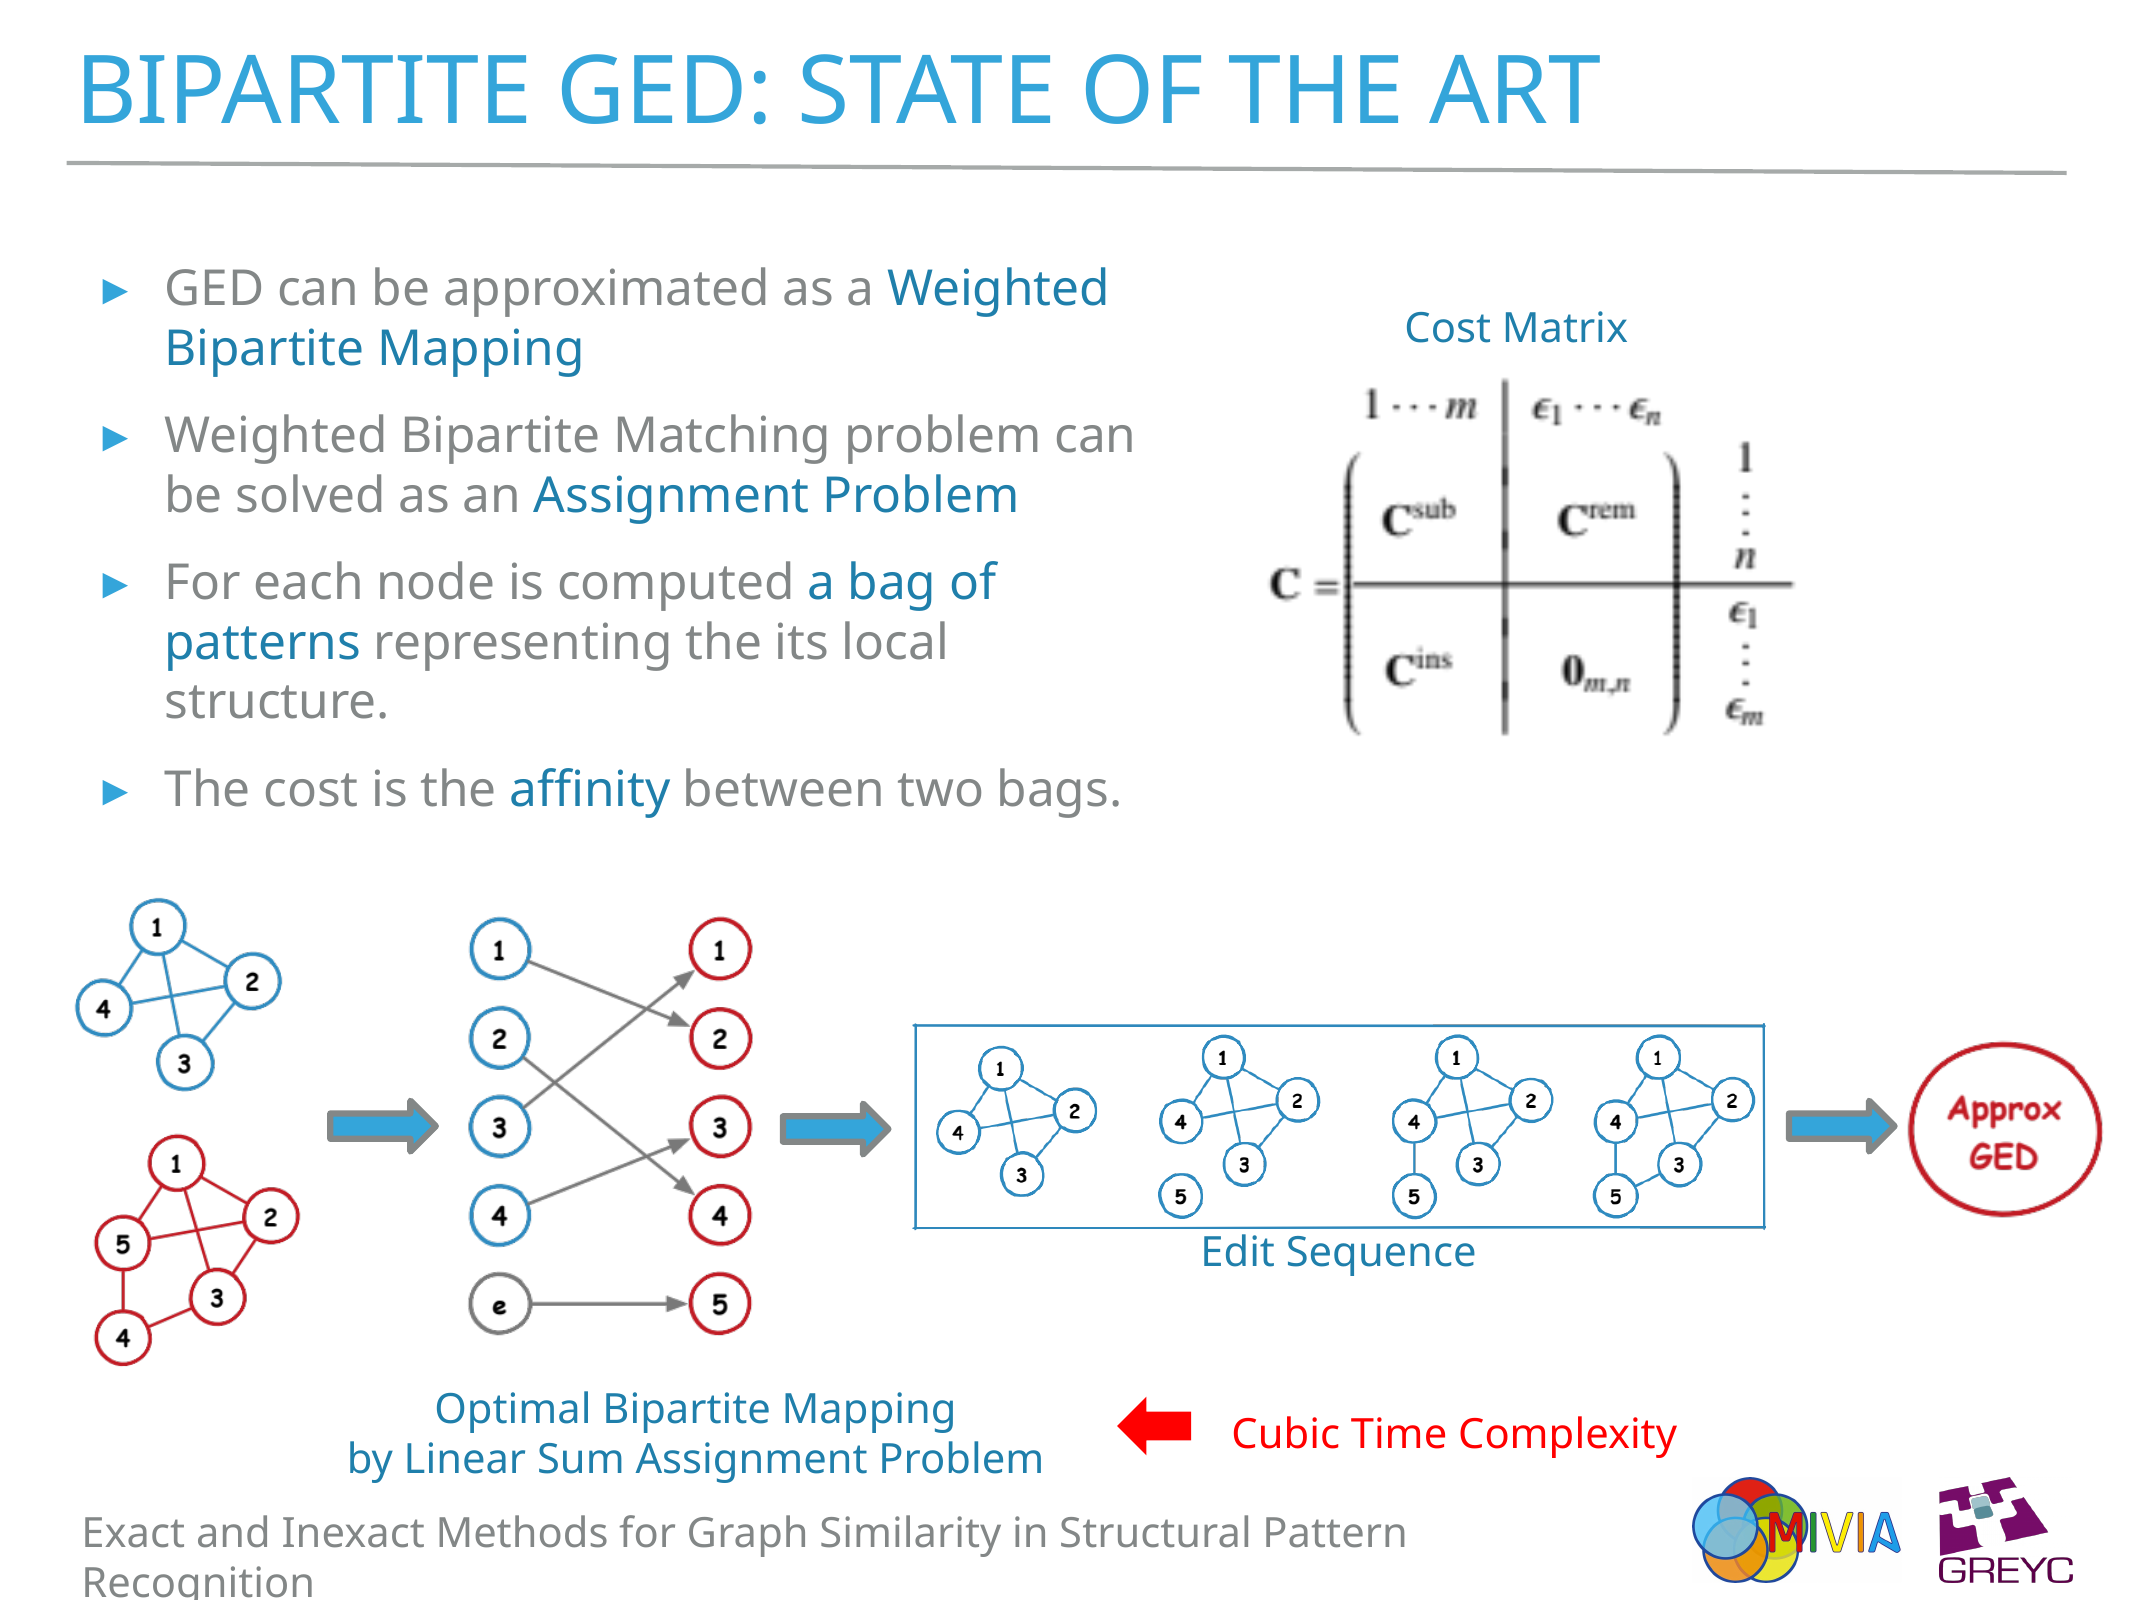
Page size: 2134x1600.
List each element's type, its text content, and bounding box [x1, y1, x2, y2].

picture [86, 1126, 307, 1373]
picture [1213, 363, 1820, 757]
picture [1692, 1477, 1902, 1583]
text_box [1118, 1399, 1191, 1453]
text_box Optimal Bipartite Mapping by Linear Sum Assignment Problem [338, 1373, 1053, 1491]
text_box [1789, 1100, 1894, 1152]
title BIPARTITE GED: STATE OF THE ART [66, 41, 1662, 161]
text_box [782, 1103, 889, 1155]
picture [459, 909, 760, 1343]
picture [66, 889, 289, 1099]
picture [1894, 1030, 2112, 1228]
picture [907, 1017, 1770, 1235]
text_box [330, 1100, 436, 1152]
text_box Edit Sequence [1192, 1216, 1486, 1284]
text_box Cost Matrix [1396, 292, 1637, 360]
text_box Cubic Time Complexity [1216, 1399, 1693, 1464]
list GED can be approximated as a Weighted Bipartite Mapping Weighted Bipartite Matching problem can be solved as an Assignment Problem For each node is computed a bag of patterns representing the its local structure. The cost is the affinity between two bags. [94, 248, 1155, 838]
picture [1939, 1477, 2073, 1583]
